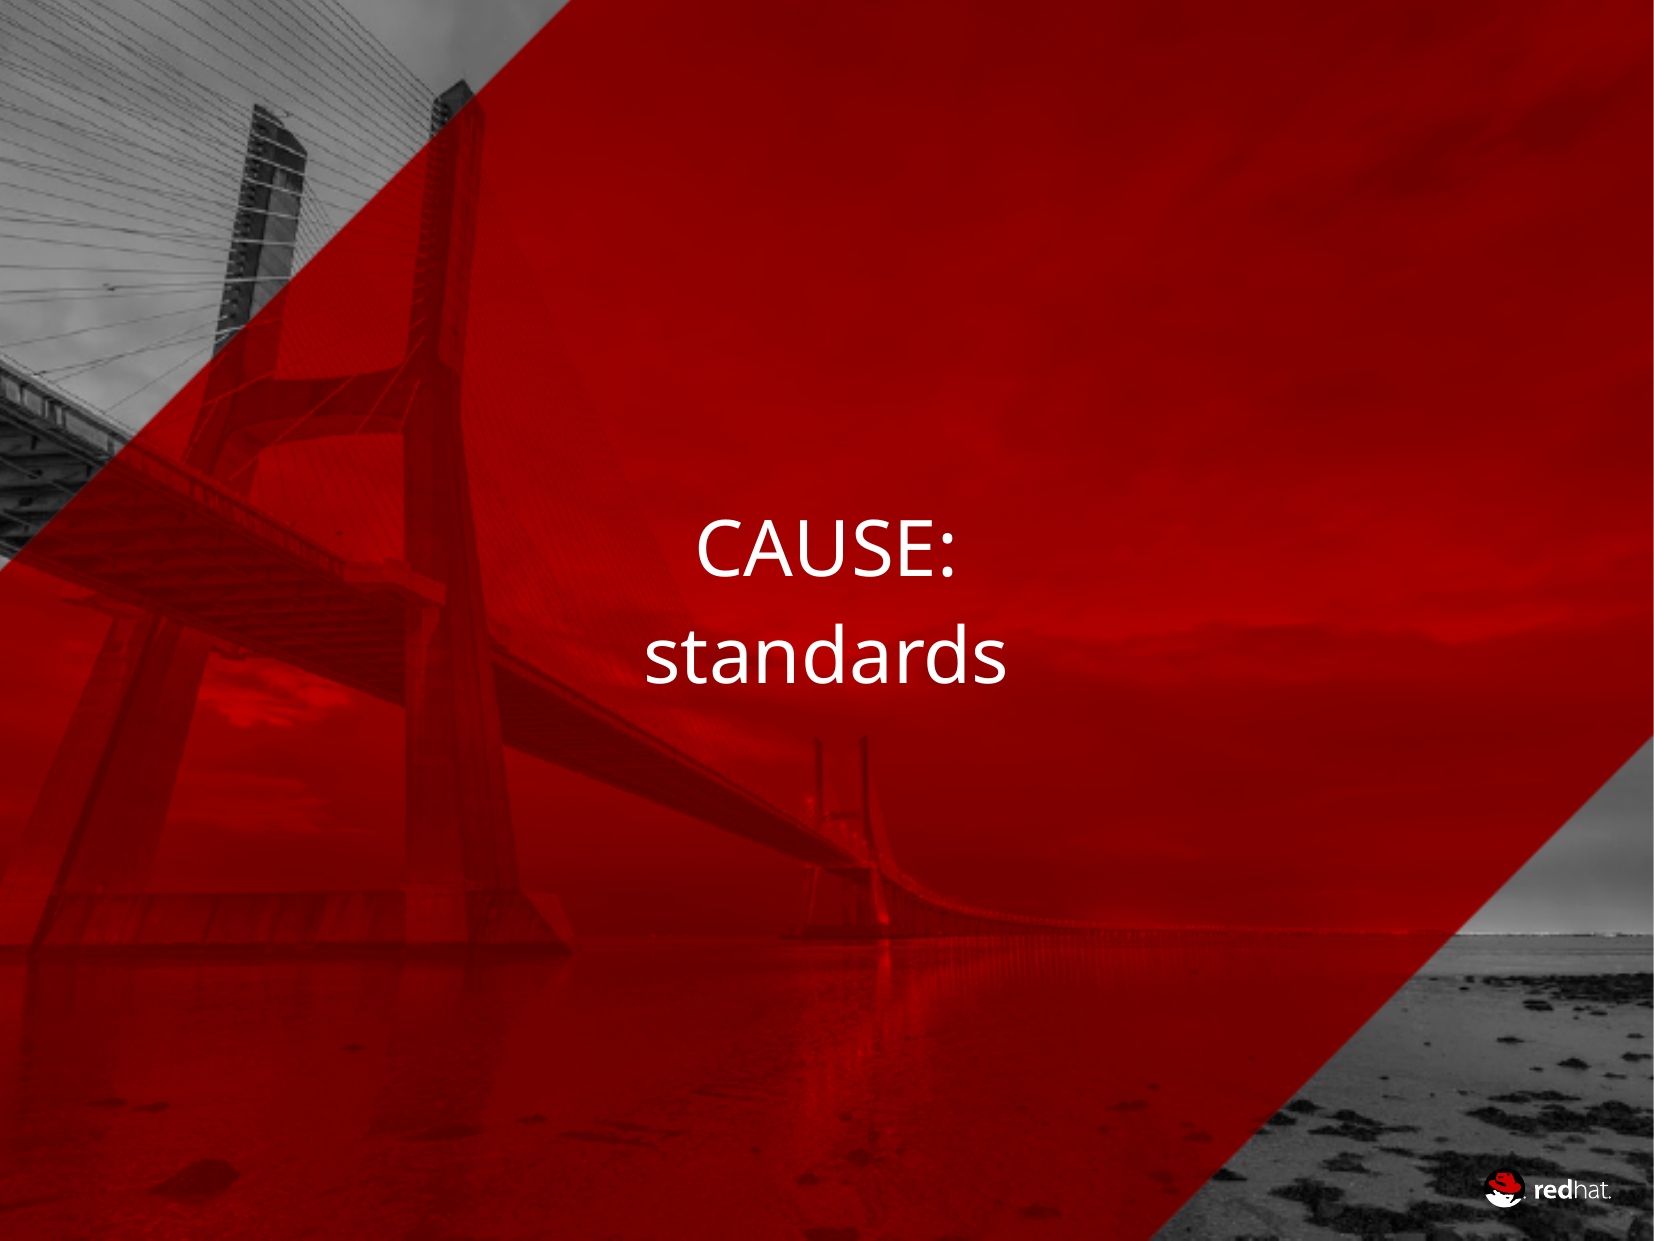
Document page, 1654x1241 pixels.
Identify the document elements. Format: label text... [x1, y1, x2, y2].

title CAUSE: standards [124, 496, 1530, 703]
picture [0, 0, 1654, 1241]
